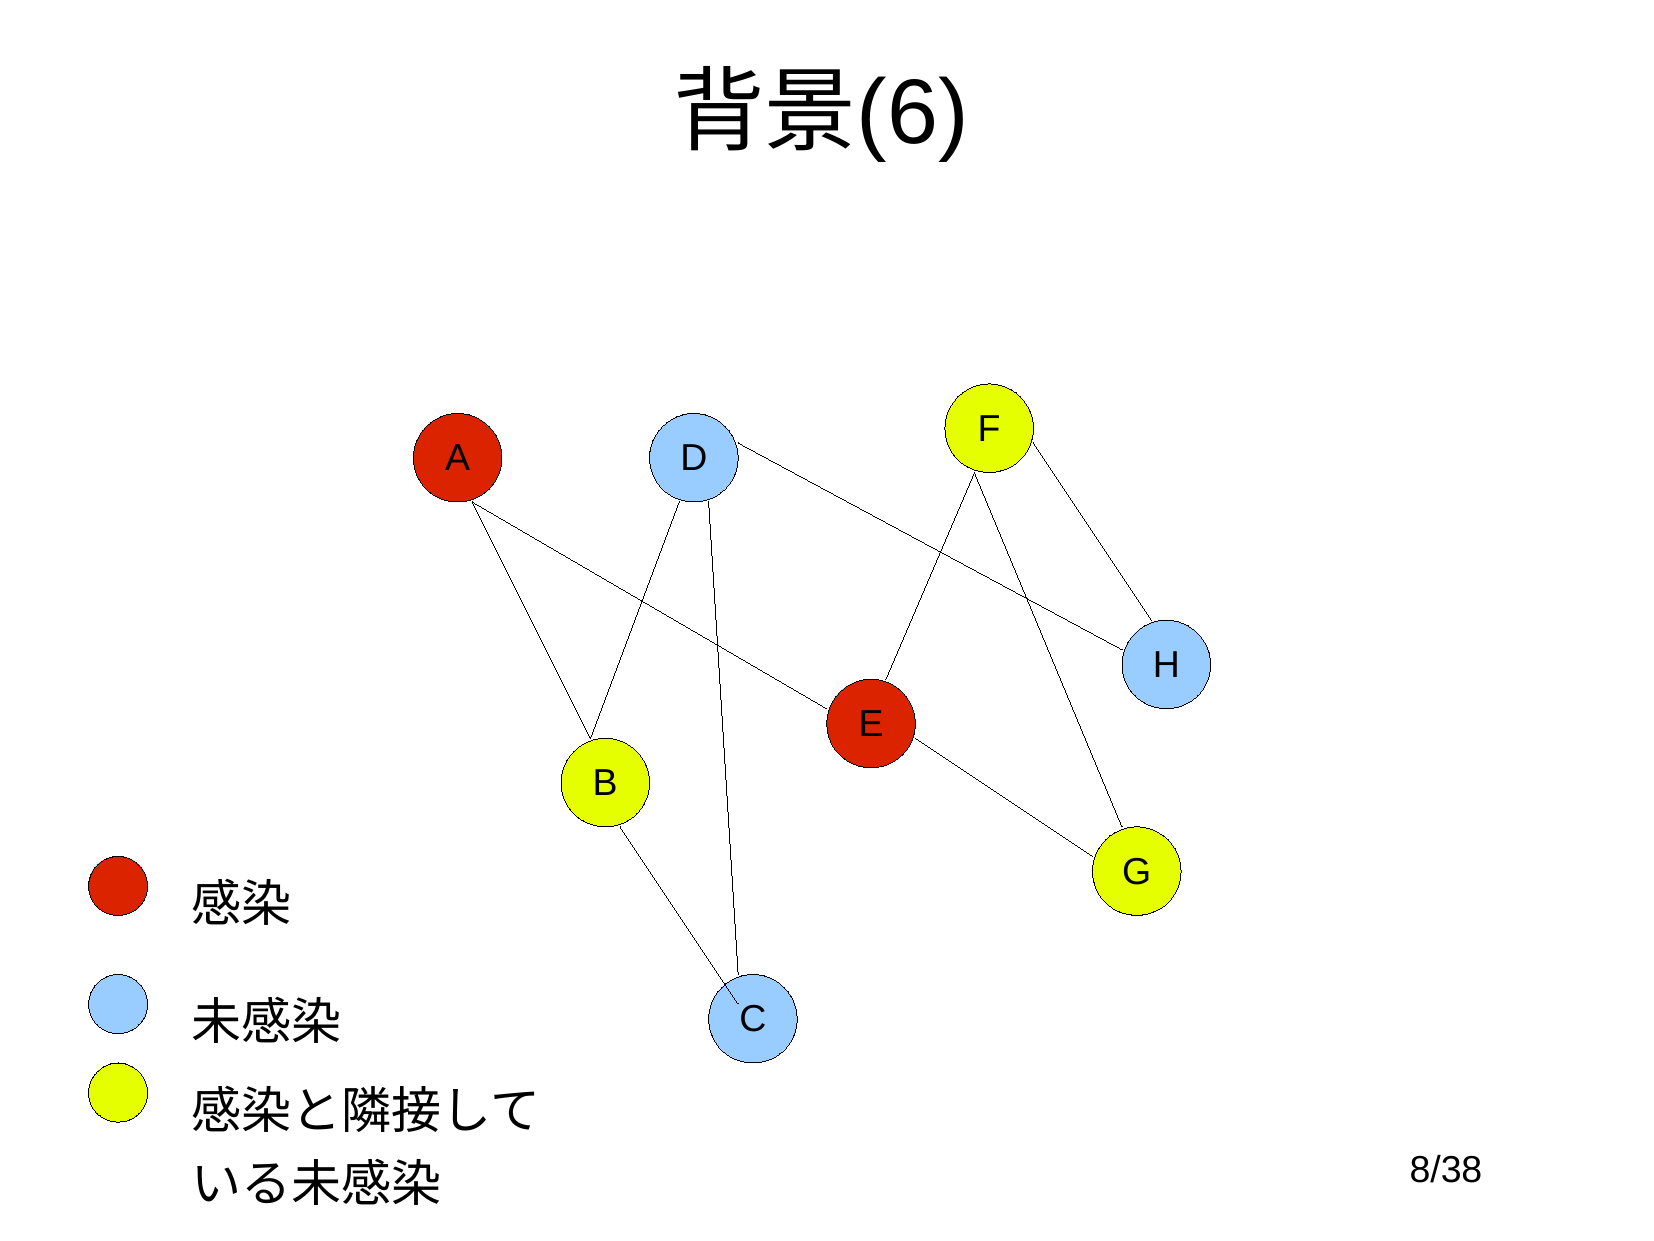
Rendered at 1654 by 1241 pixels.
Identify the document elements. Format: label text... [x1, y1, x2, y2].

text_box G [1092, 826, 1182, 916]
list [69, 211, 1558, 1114]
text_box A [413, 413, 502, 502]
text_box B [561, 738, 650, 827]
text_box H [1122, 620, 1211, 709]
text_box [88, 856, 148, 916]
text_box <番号>/38 [1420, 1140, 1601, 1211]
text_box 未感染 [177, 974, 384, 1040]
title 背景(6) [76, 0, 1565, 208]
text_box 感染と隣接している未感染 [177, 1063, 591, 1178]
text_box D [649, 413, 739, 502]
text_box E [826, 679, 916, 768]
text_box C [708, 974, 798, 1063]
text_box 感染 [177, 856, 384, 922]
text_box [88, 974, 148, 1034]
text_box F [944, 383, 1034, 473]
text_box [88, 1062, 148, 1123]
